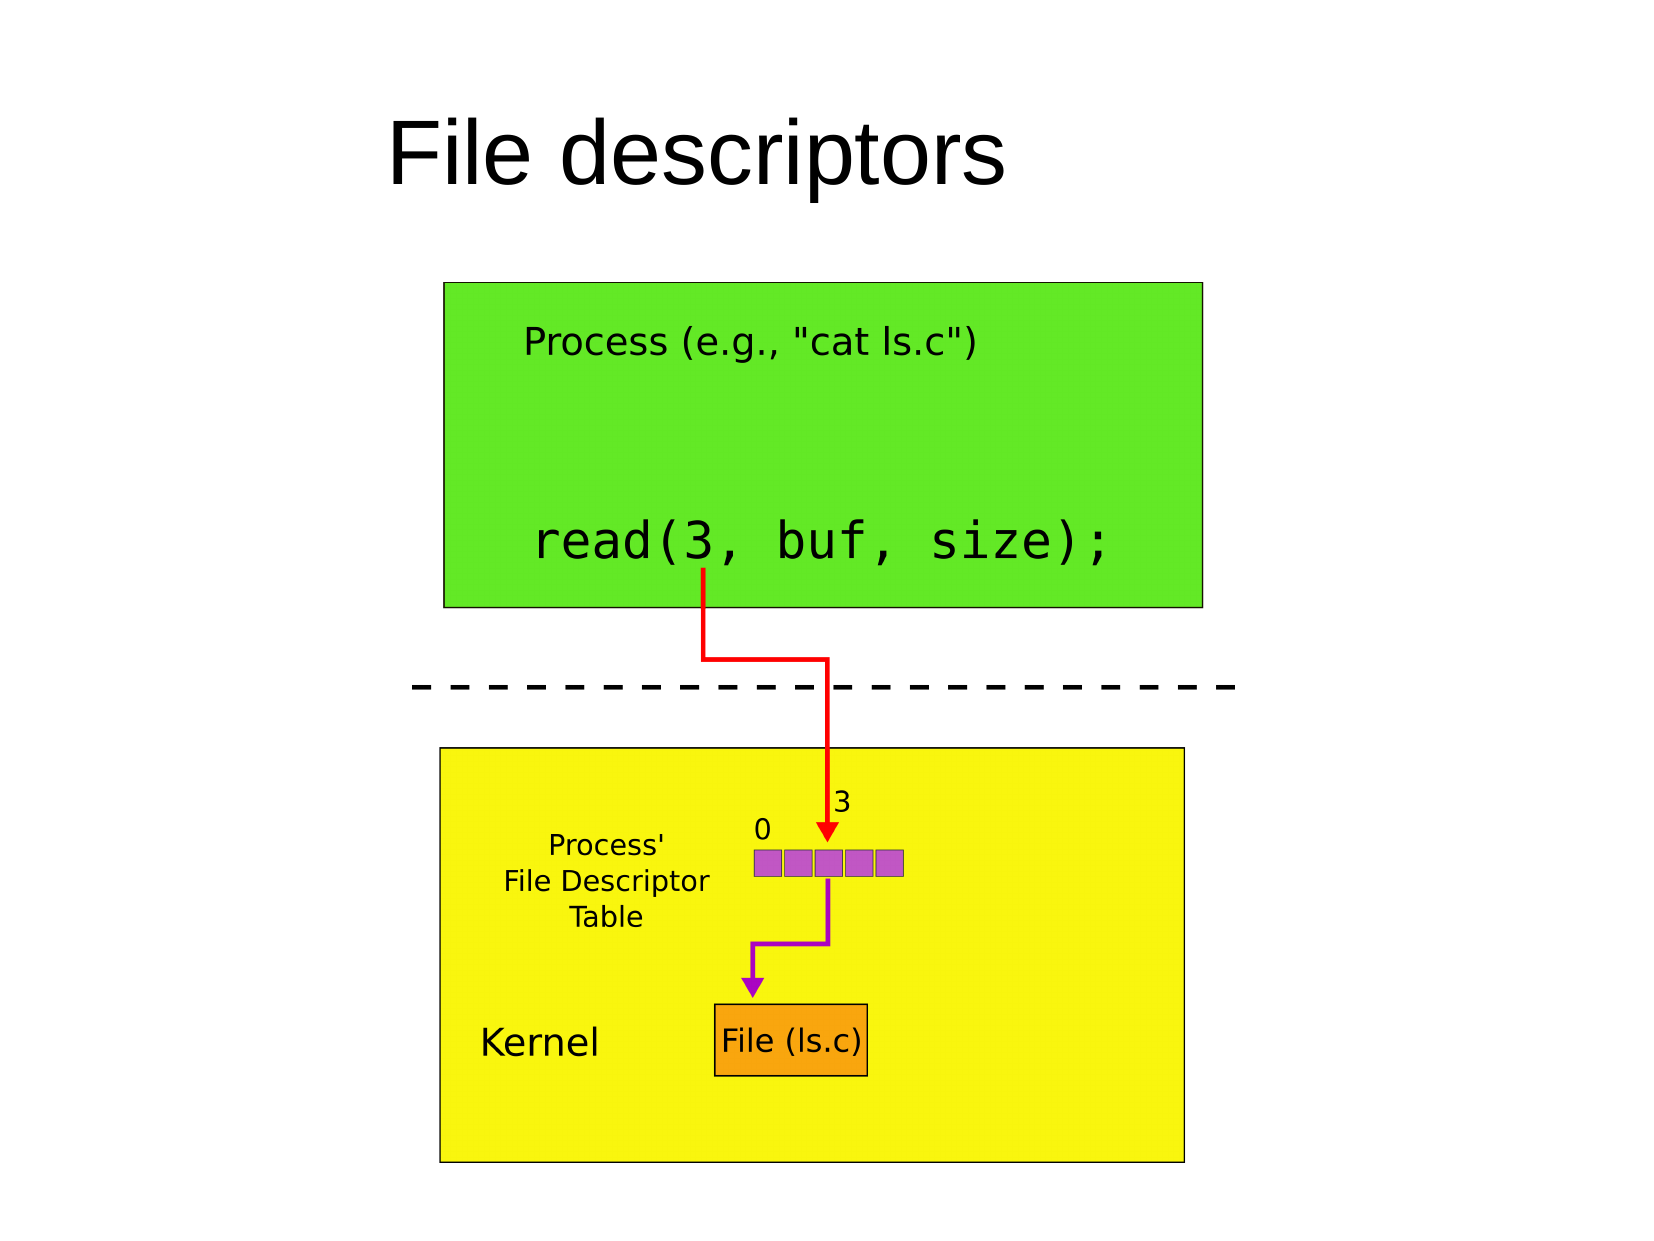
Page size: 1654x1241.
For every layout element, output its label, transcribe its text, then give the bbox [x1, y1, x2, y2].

title File descriptors [82, 49, 1313, 257]
picture [412, 282, 1235, 1163]
